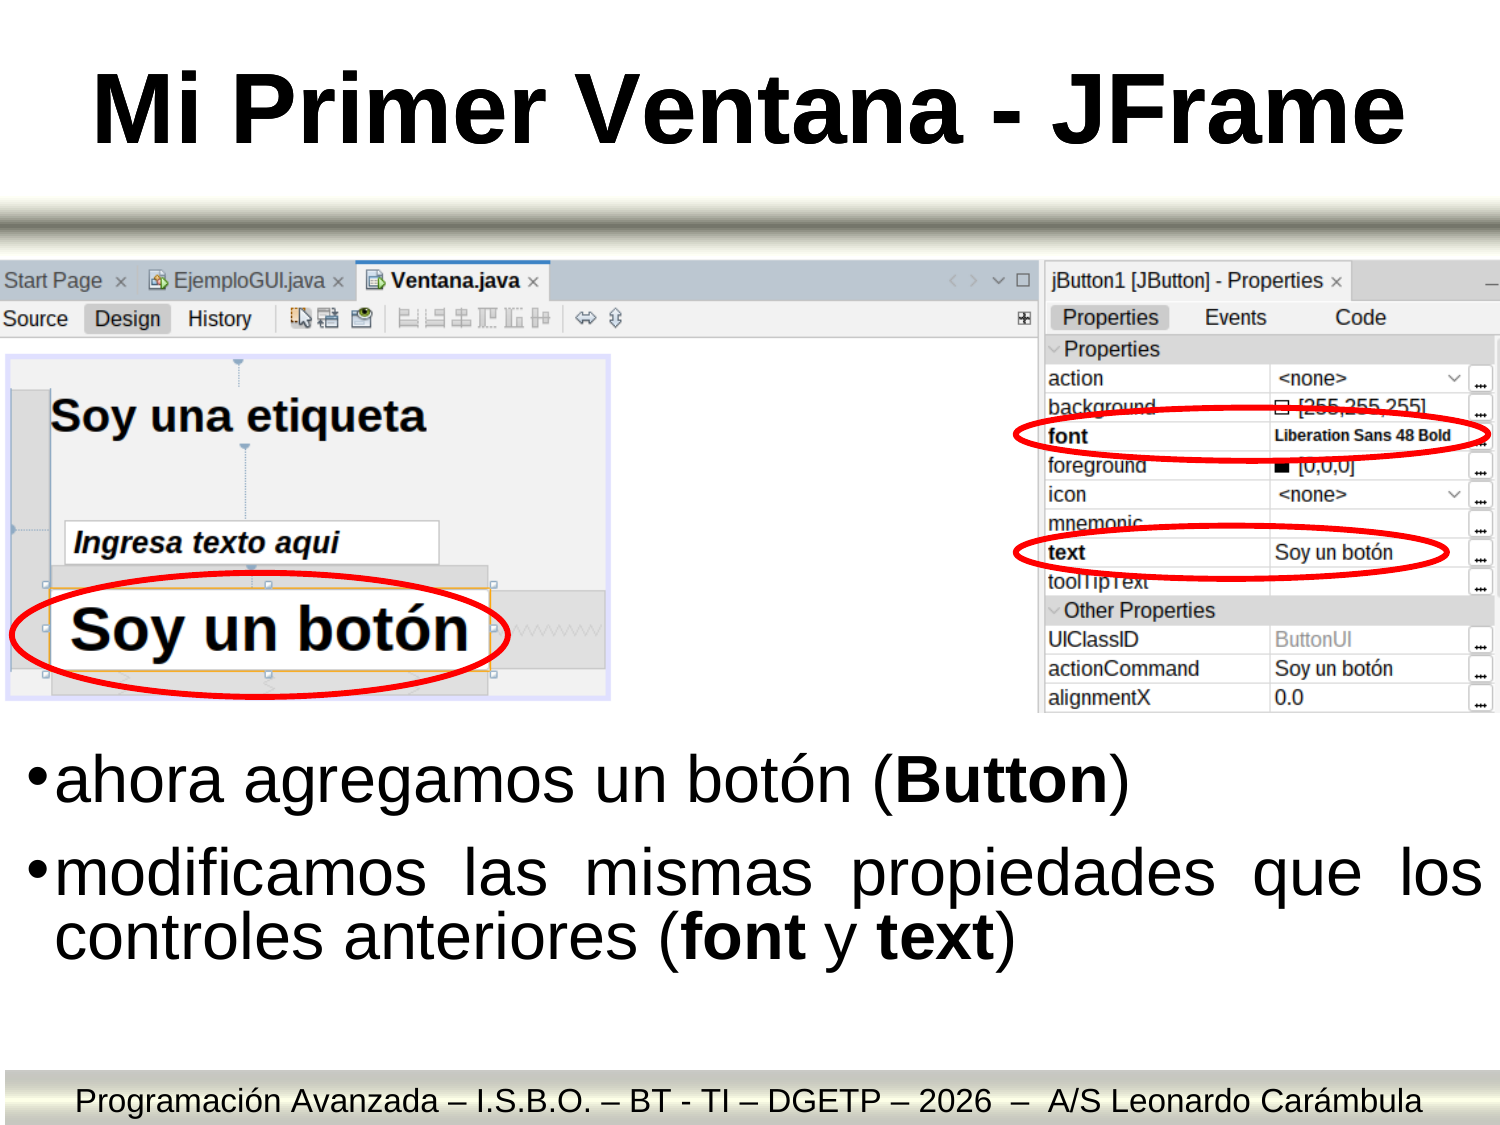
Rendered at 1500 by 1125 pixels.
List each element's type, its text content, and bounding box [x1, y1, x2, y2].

title Mi Primer Ventana - JFrame [0, 9, 1500, 198]
picture [0, 259, 1500, 713]
list ahora agregamos un botón (Button) modificamos las mismas propiedades que los controles anteriores (font y text) [11, 744, 1500, 1063]
